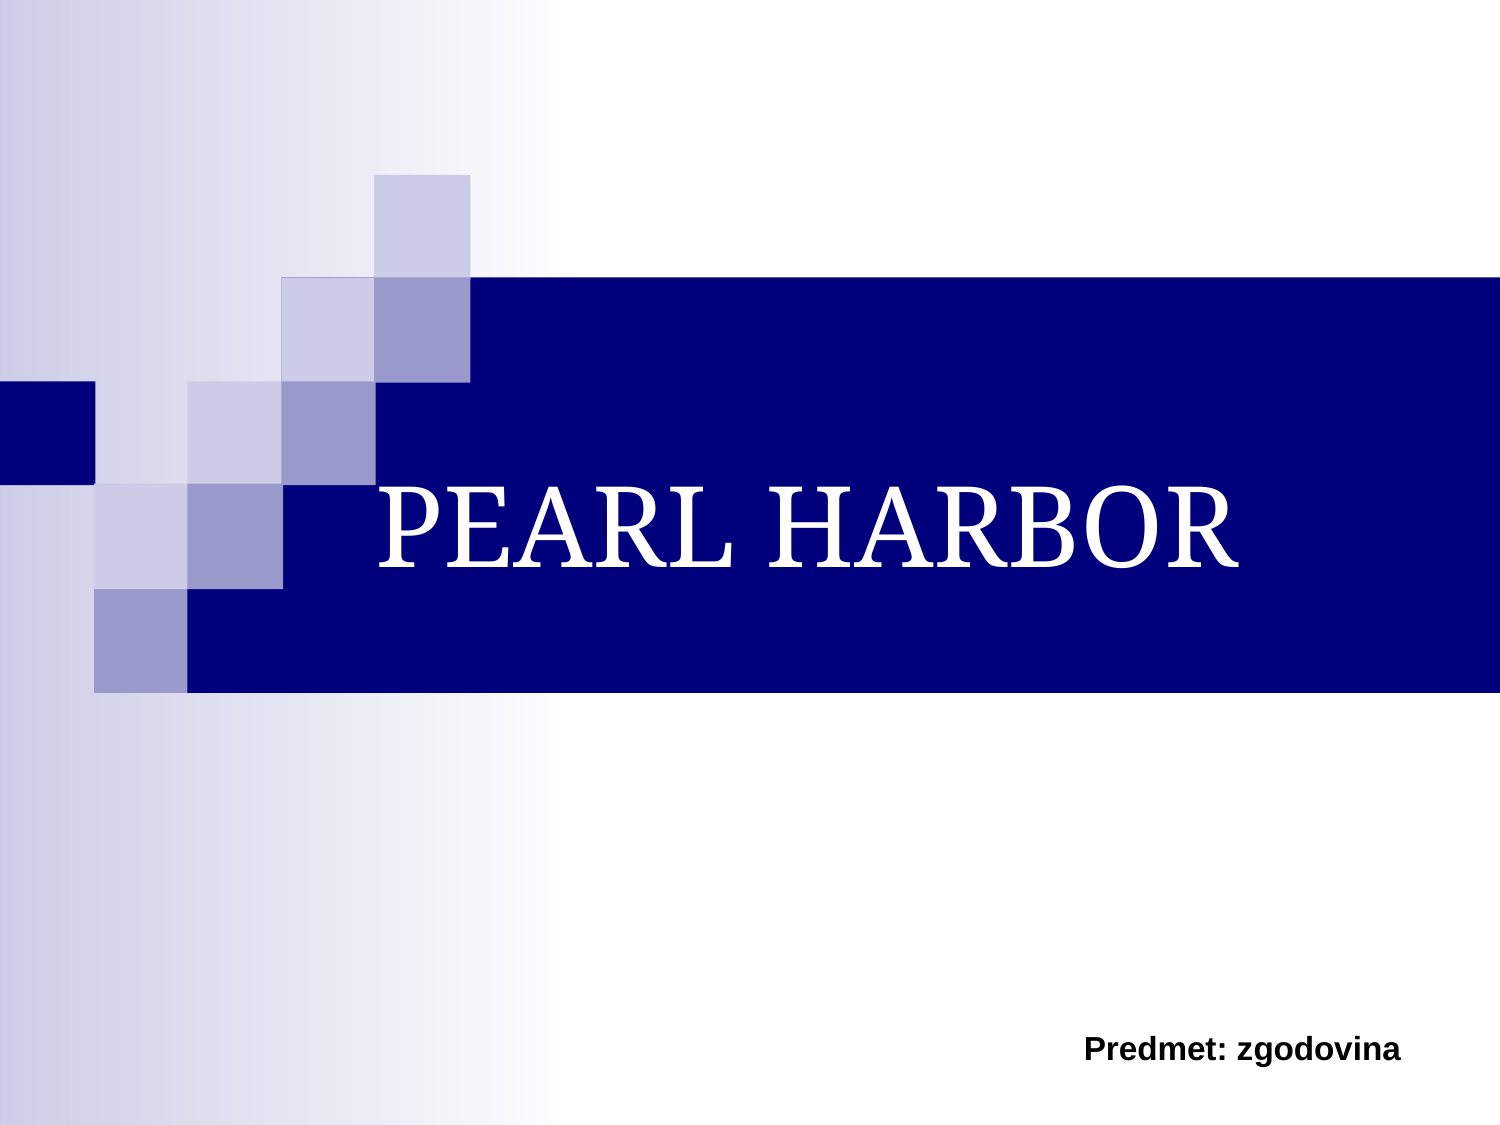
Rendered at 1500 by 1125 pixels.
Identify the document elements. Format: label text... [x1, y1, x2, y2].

text_box Predmet: zgodovina [1068, 1019, 1500, 1115]
title PEARL HARBOR [360, 338, 1500, 707]
